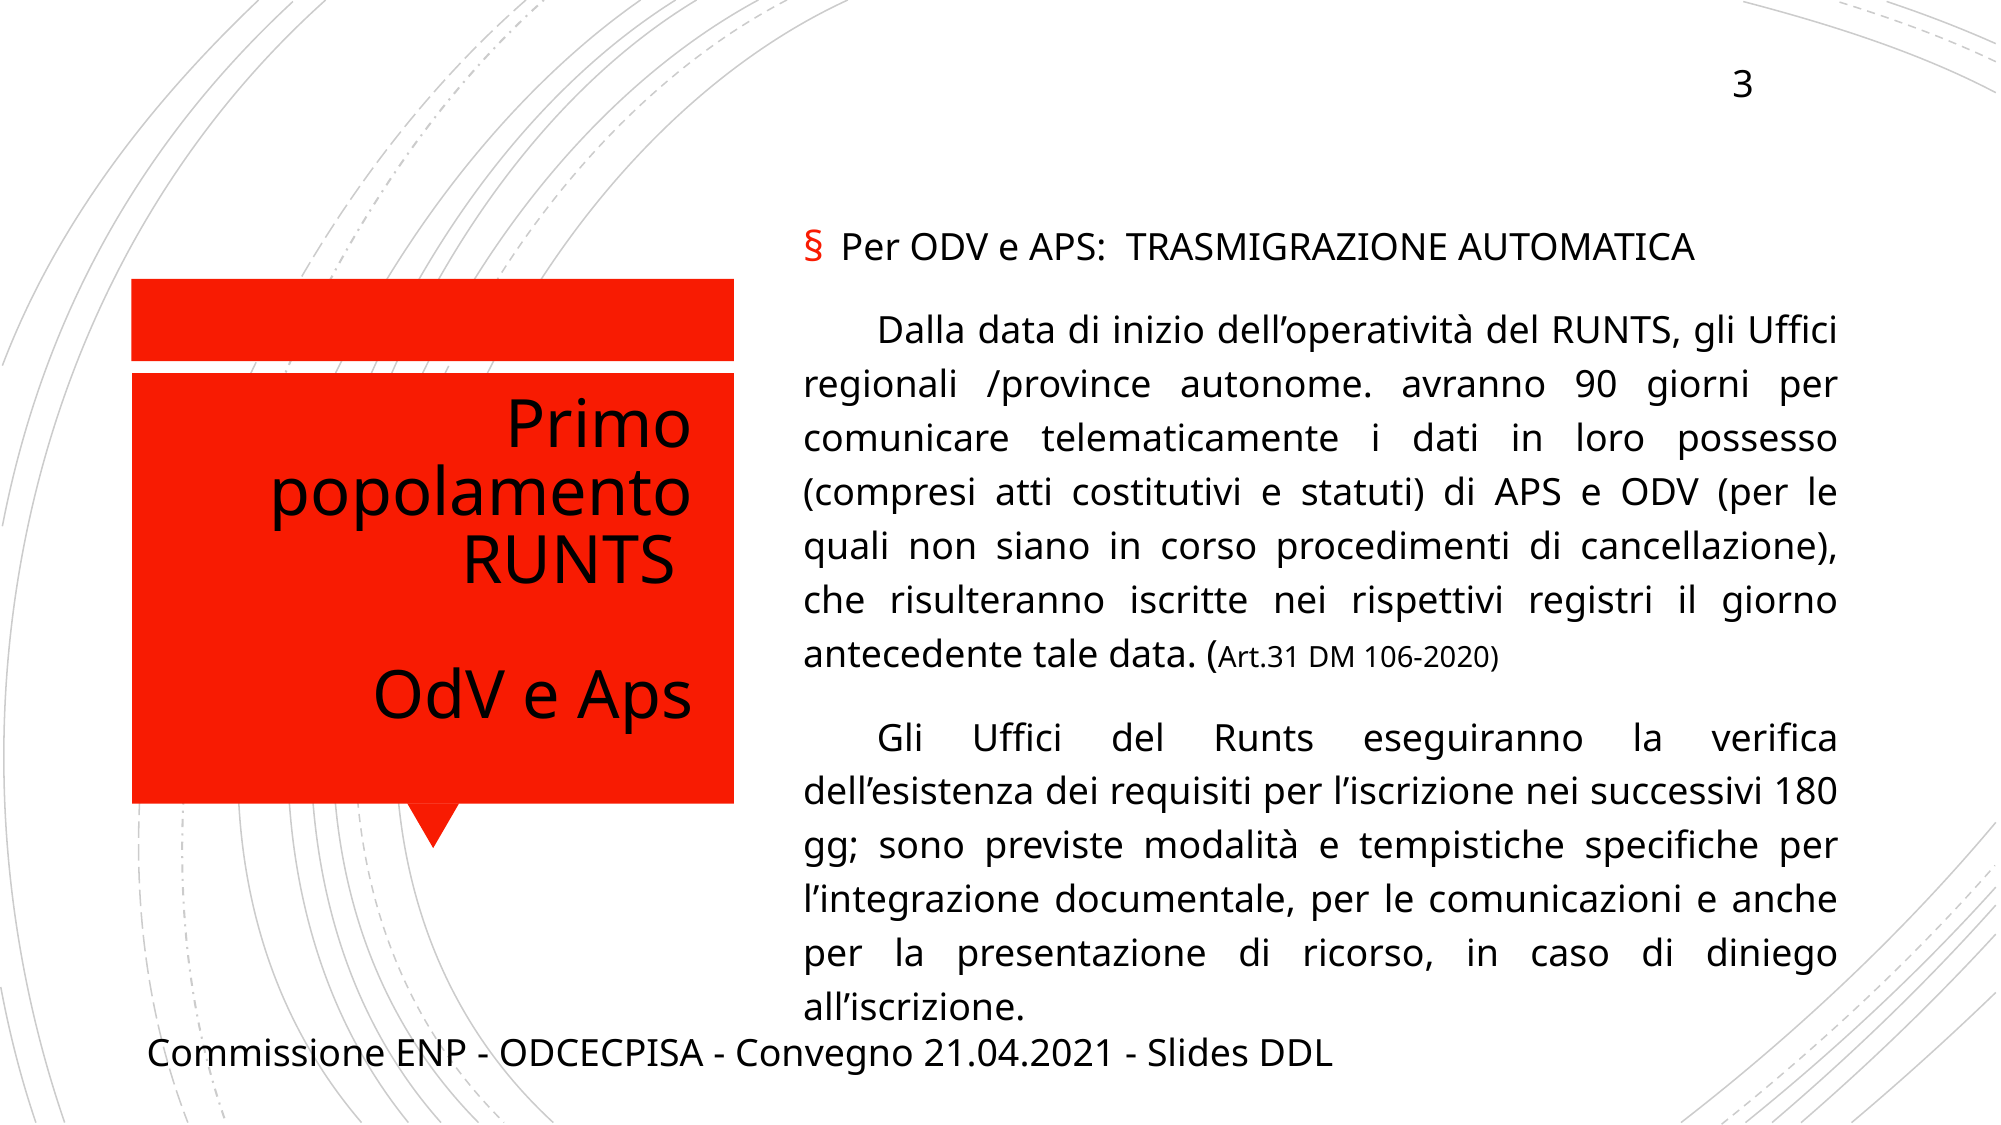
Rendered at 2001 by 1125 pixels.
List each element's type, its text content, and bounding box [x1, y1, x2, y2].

footer Commissione ENP - ODCECPISA - Convegno 21.04.2021 - Slides DDL [131, 1021, 1869, 1074]
title Primo popolamento RUNTS OdV e Aps [145, 385, 709, 789]
slide_number <numero> [1717, 52, 1868, 105]
list Per ODV e APS: TRASMIGRAZIONE AUTOMATICA Dalla data di inizio dell’operatività del RUNTS, gli Uffici regionali /province autonome. avranno 90 giorni per comunicare telematicamente i dati in loro possesso (compresi atti costitutivi e statuti) di APS e ODV (per le quali non siano in corso procedimenti di cancellazione), che risulteranno iscritte nei rispettivi registri il giorno antecedente tale data. (Art.31 DM 106-2020) Gli Uffici del Runts eseguiranno la verifica dell’esistenza dei requisiti per l’iscrizione nei successivi 180 gg; sono previste modalità e tempistiche specifiche per l’integrazione documentale, per le comunicazioni e anche per la presentazione di ricorso, in caso di diniego all’iscrizione. [788, 131, 1855, 993]
